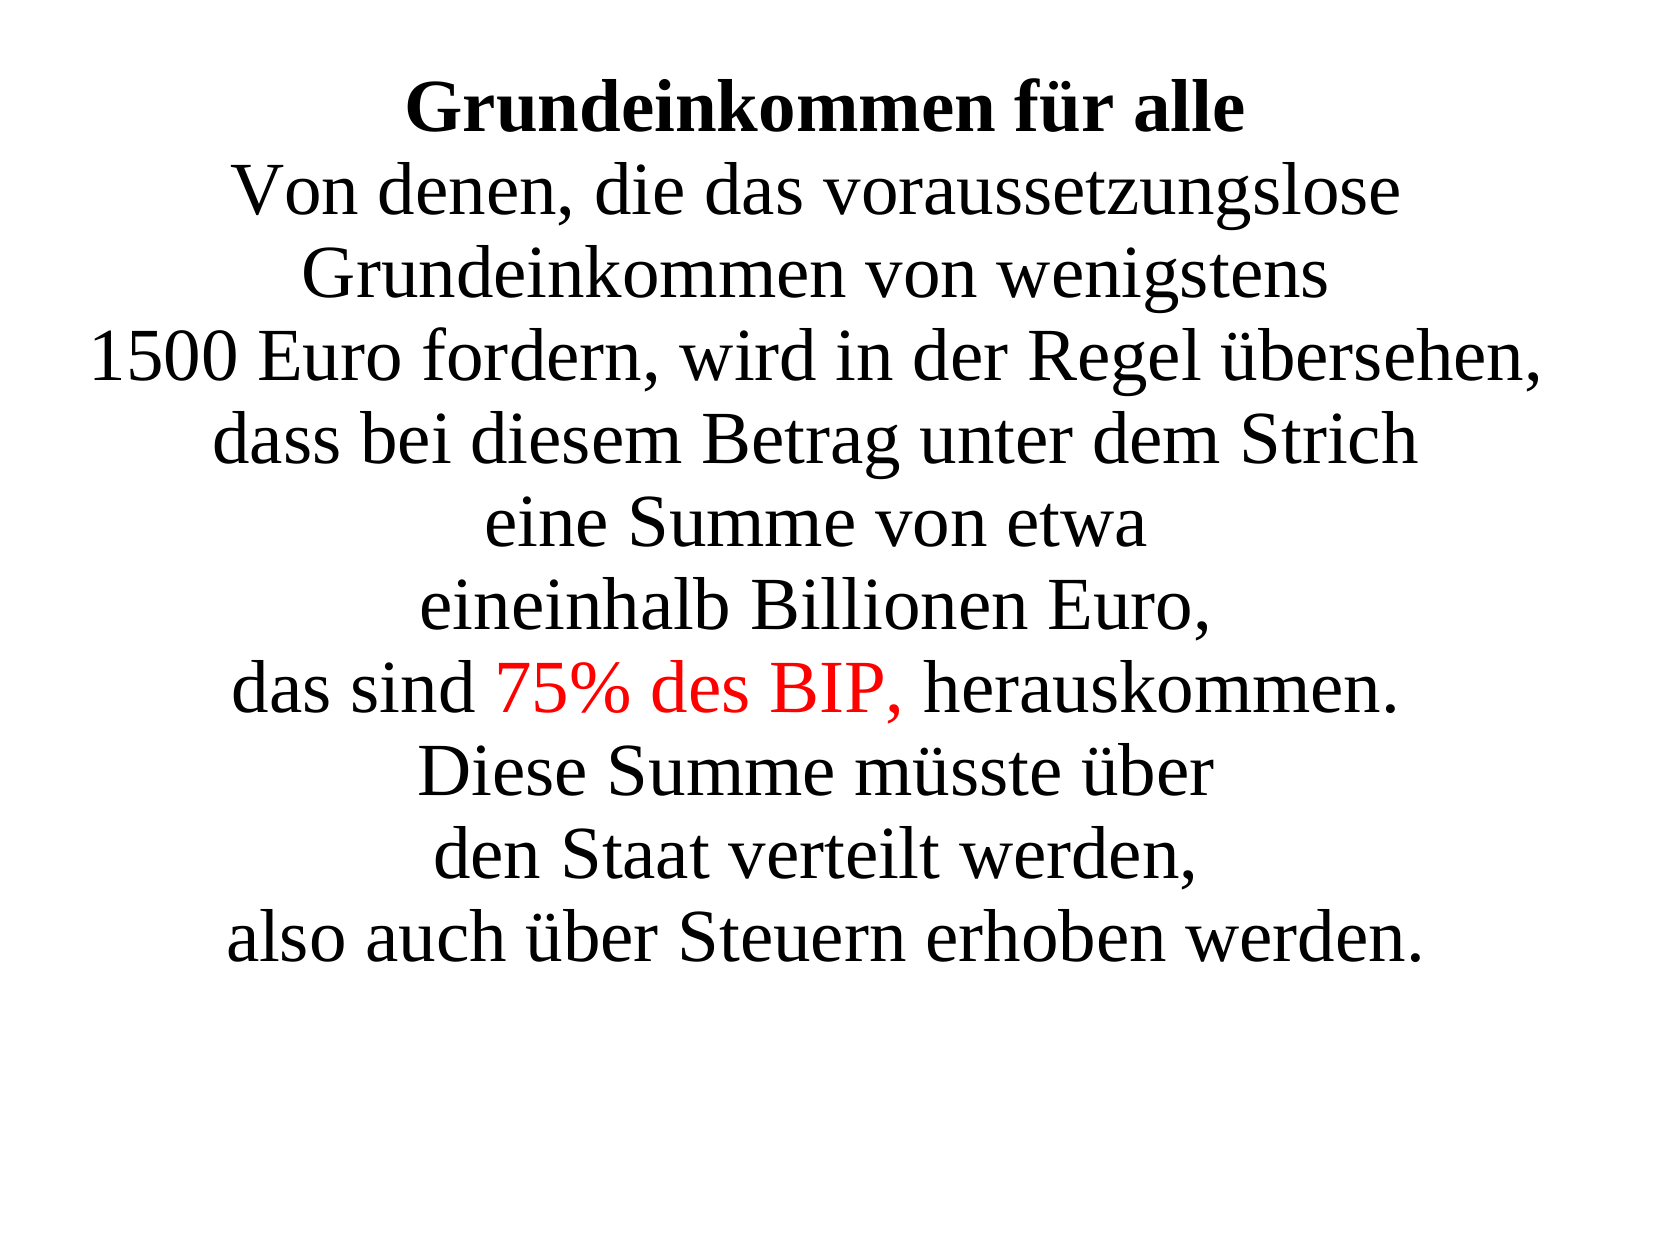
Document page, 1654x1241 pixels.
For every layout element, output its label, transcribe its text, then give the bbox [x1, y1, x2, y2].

text_box Grundeinkommen für alle Von denen, die das voraussetzungslose Grundeinkommen von wenigstens 1500 Euro fordern, wird in der Regel übersehen, dass bei diesem Betrag unter dem Strich eine Summe von etwa eineinhalb Billionen Euro, das sind 75% des BIP, herauskommen. Diese Summe müsste über den Staat verteilt werden, also auch über Steuern erhoben werden. [88, 64, 1563, 1071]
